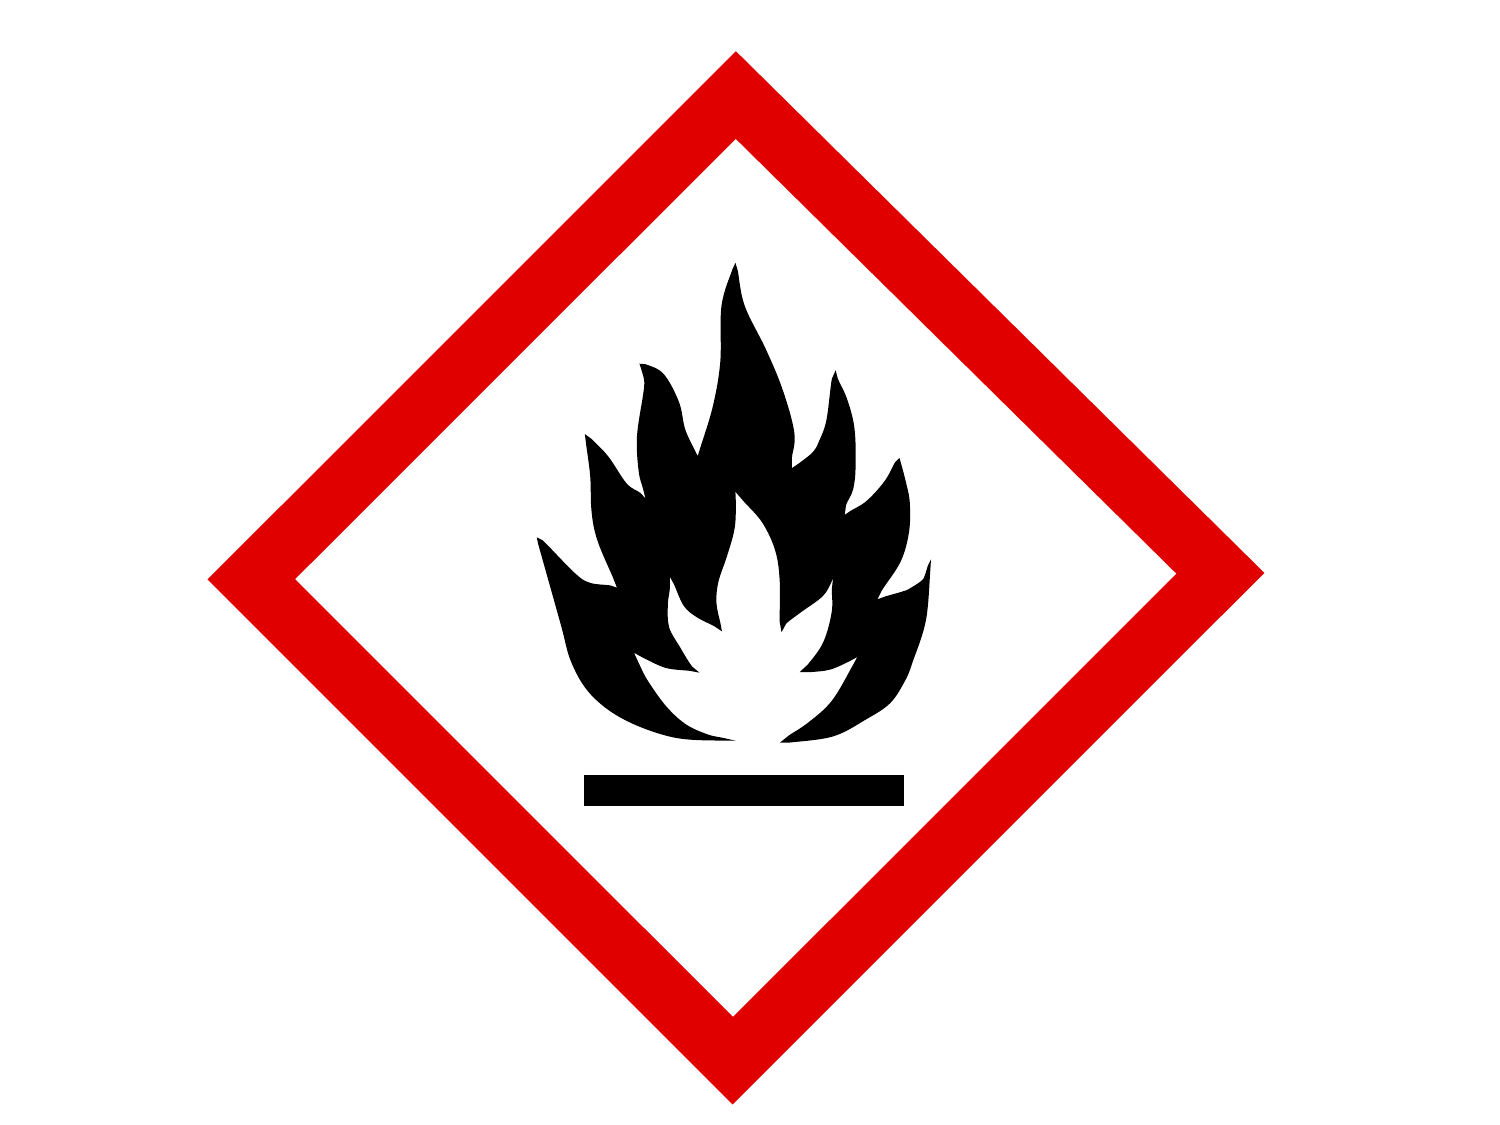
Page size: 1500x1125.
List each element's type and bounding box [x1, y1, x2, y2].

text_box [207, 51, 1265, 1105]
